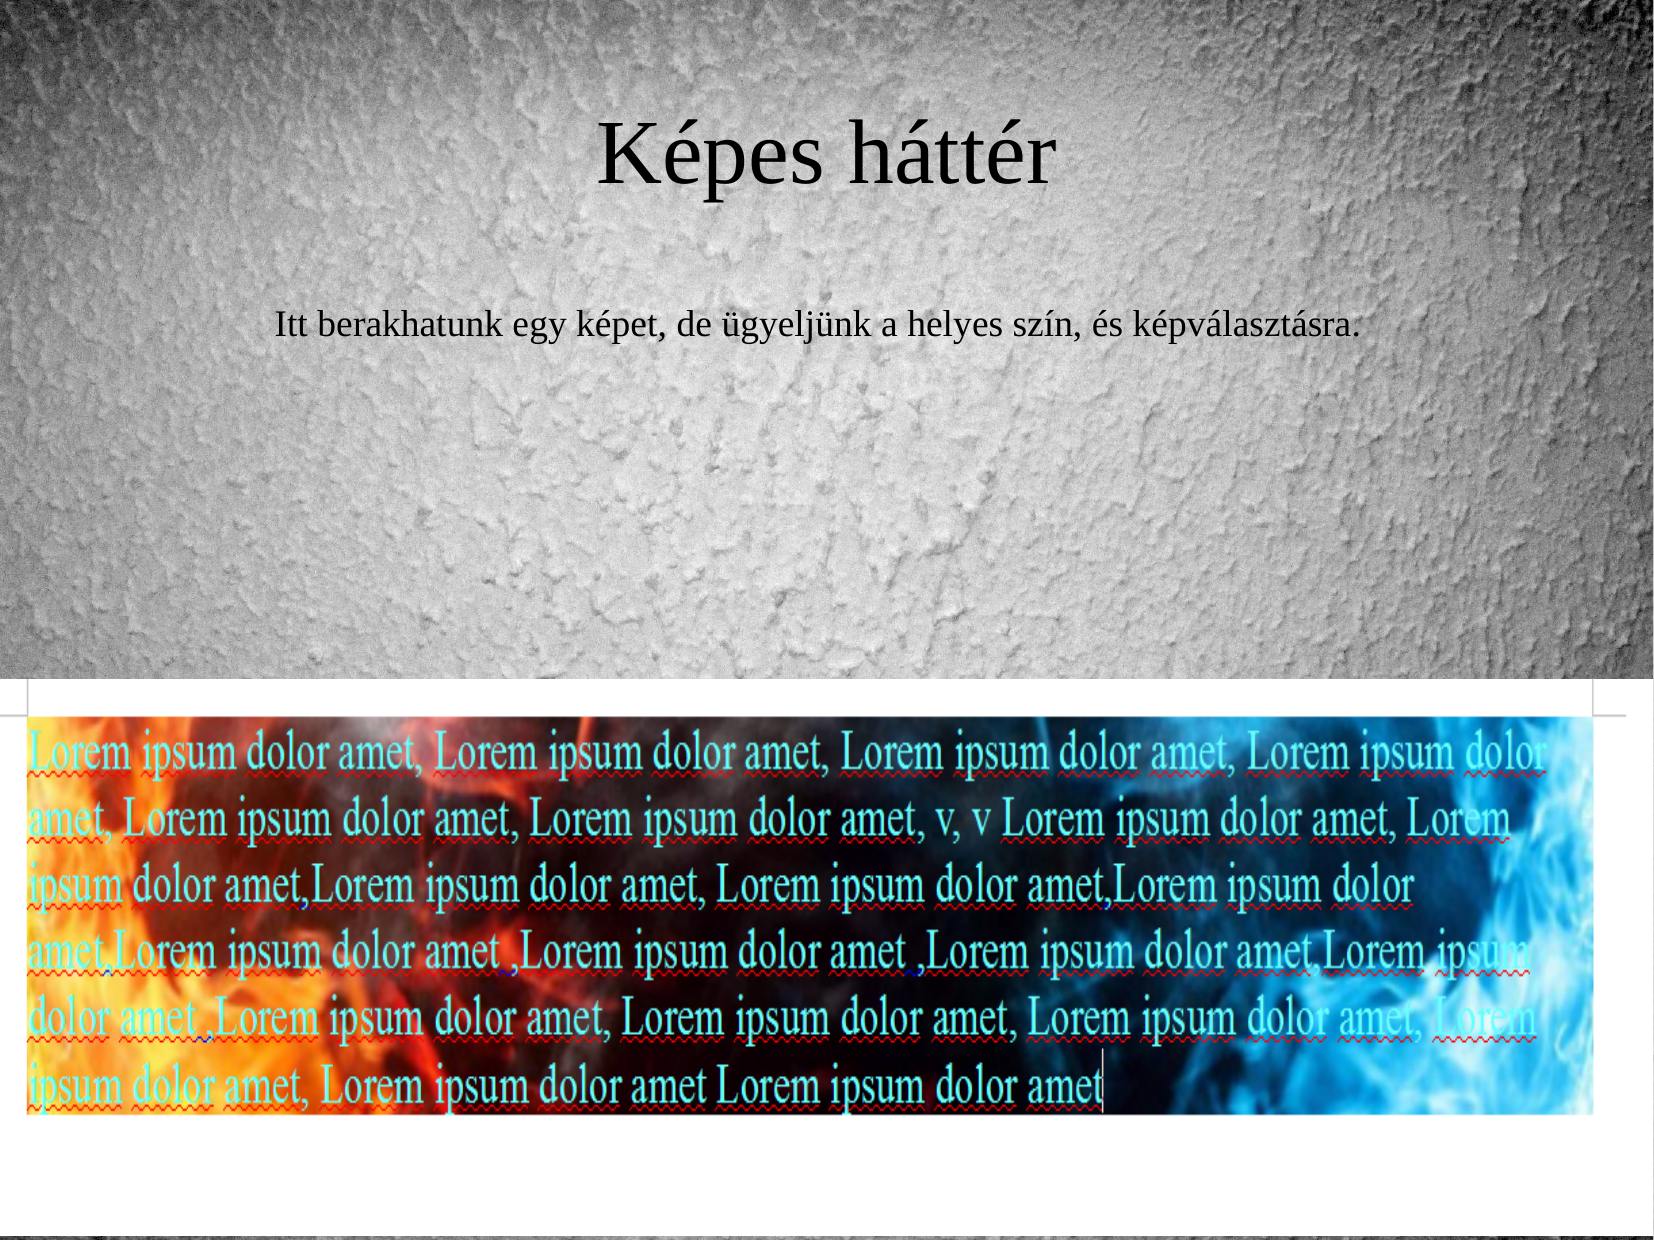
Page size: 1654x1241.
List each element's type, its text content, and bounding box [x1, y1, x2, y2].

title Képes háttér [82, 49, 1571, 257]
picture [0, 0, 1654, 1240]
text_box Itt berakhatunk egy képet, de ügyeljünk a helyes szín, és képválasztásra. [259, 295, 1379, 353]
